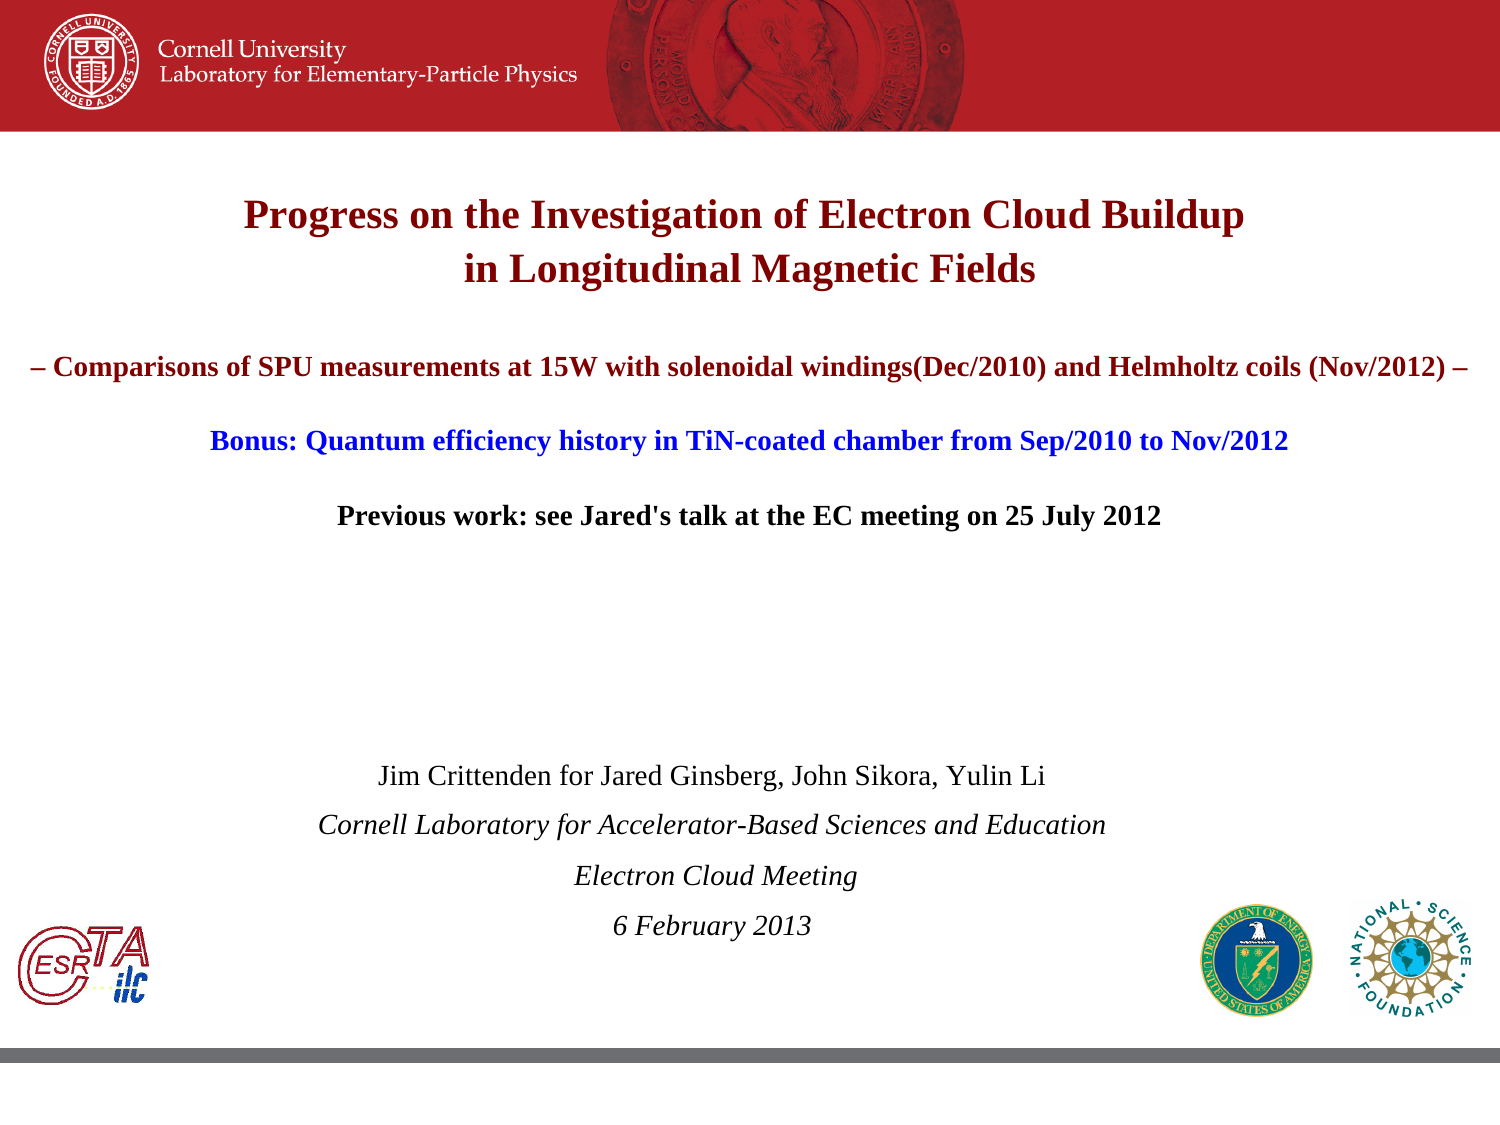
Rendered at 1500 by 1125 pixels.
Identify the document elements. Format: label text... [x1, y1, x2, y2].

subtitle Jim Crittenden for Jared Ginsberg, John Sikora, Yulin Li Cornell Laboratory for Accelerator-Based Sciences and Education Electron Cloud Meeting 6 February 2013 [262, 750, 1163, 949]
picture [1350, 899, 1471, 1017]
picture [1200, 904, 1313, 1017]
title Progress on the Investigation of Electron Cloud Buildup in Longitudinal Magnetic Fields – Comparisons of SPU measurements at 15W with solenoidal windings(Dec/2010) and Helmholtz coils (Nov/2012) – Bonus: Quantum efficiency history in TiN-coated chamber from Sep/2010 to Nov/2012 Previous work: see Jared's talk at the EC meeting on 25 July 2012 [0, 179, 1500, 606]
picture [8, 899, 151, 1036]
picture [0, 0, 1500, 132]
